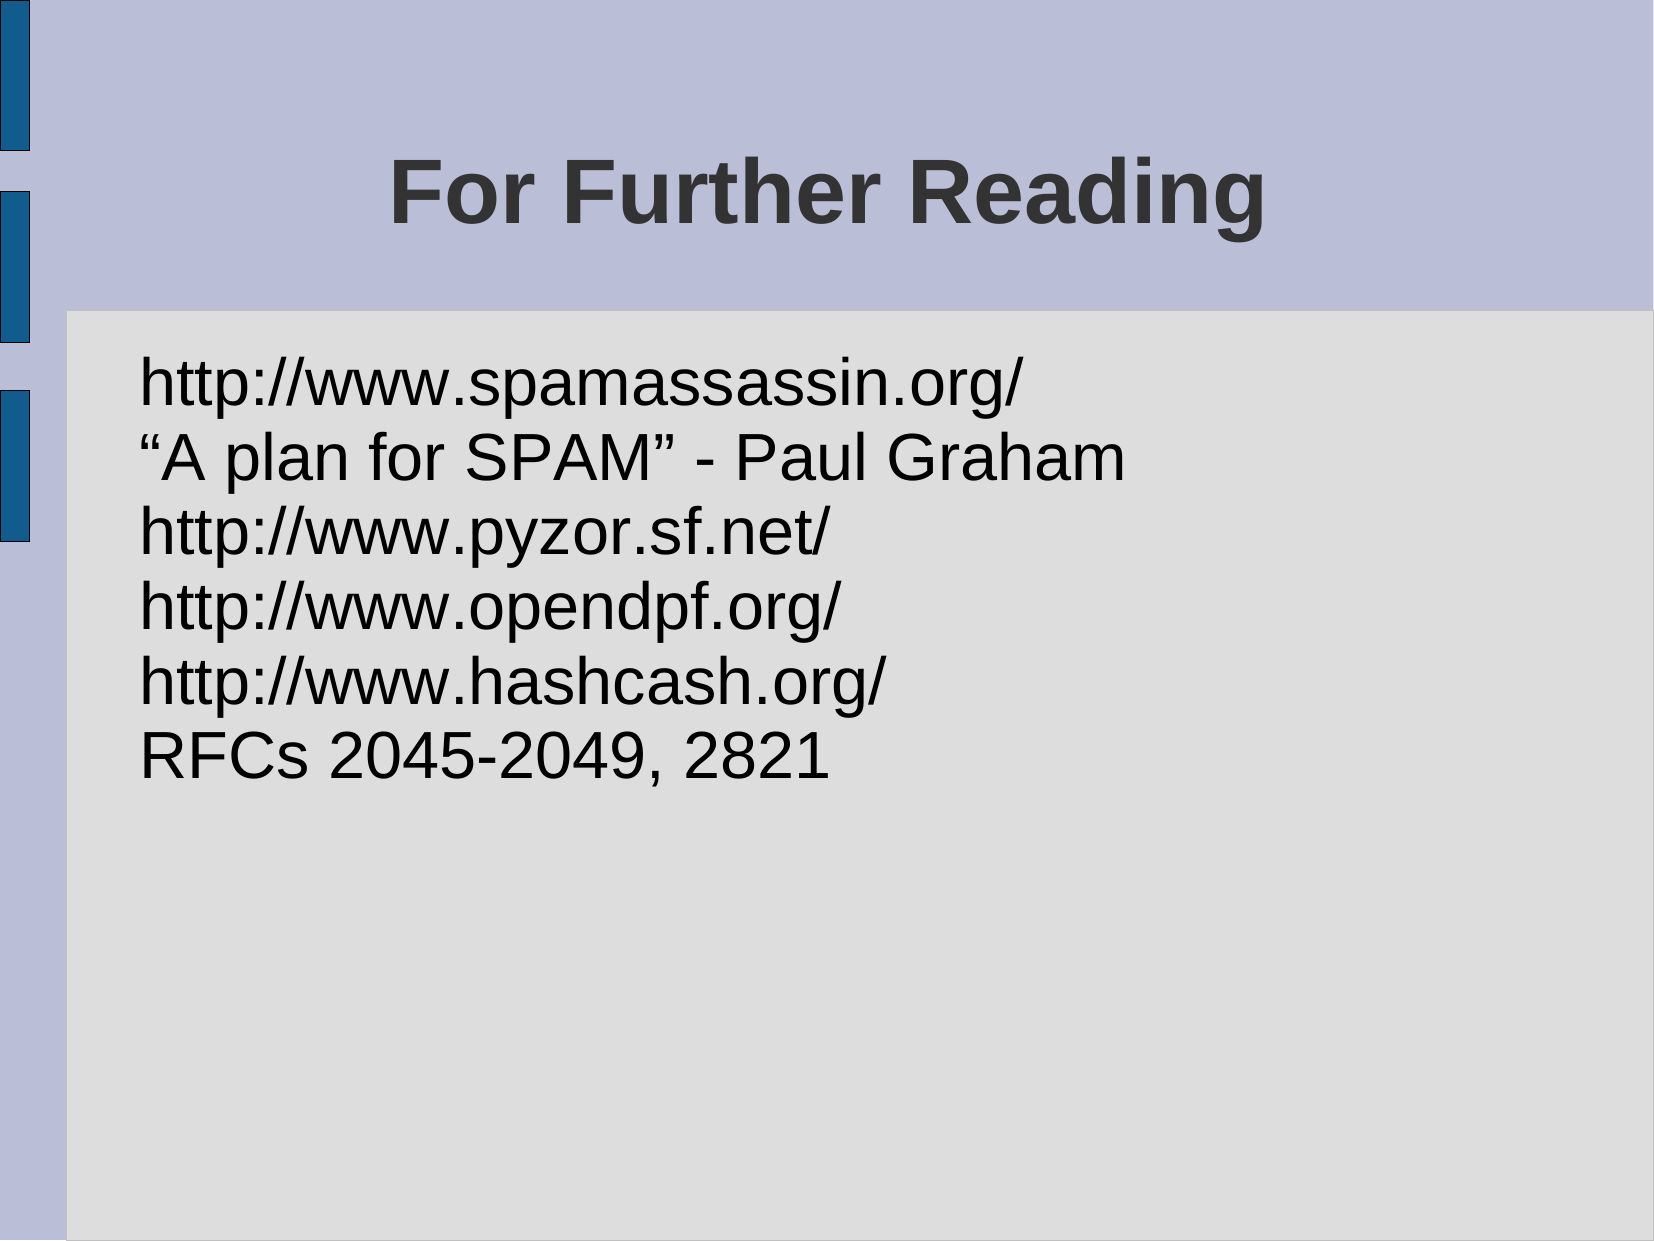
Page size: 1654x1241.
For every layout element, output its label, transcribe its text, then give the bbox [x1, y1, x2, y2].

list http://www.spamassassin.org/ “A plan for SPAM” - Paul Graham http://www.pyzor.sf.net/ http://www.opendpf.org/ http://www.hashcash.org/ RFCs 2045-2049, 2821 [121, 344, 1534, 1127]
title For Further Reading [123, 88, 1536, 296]
